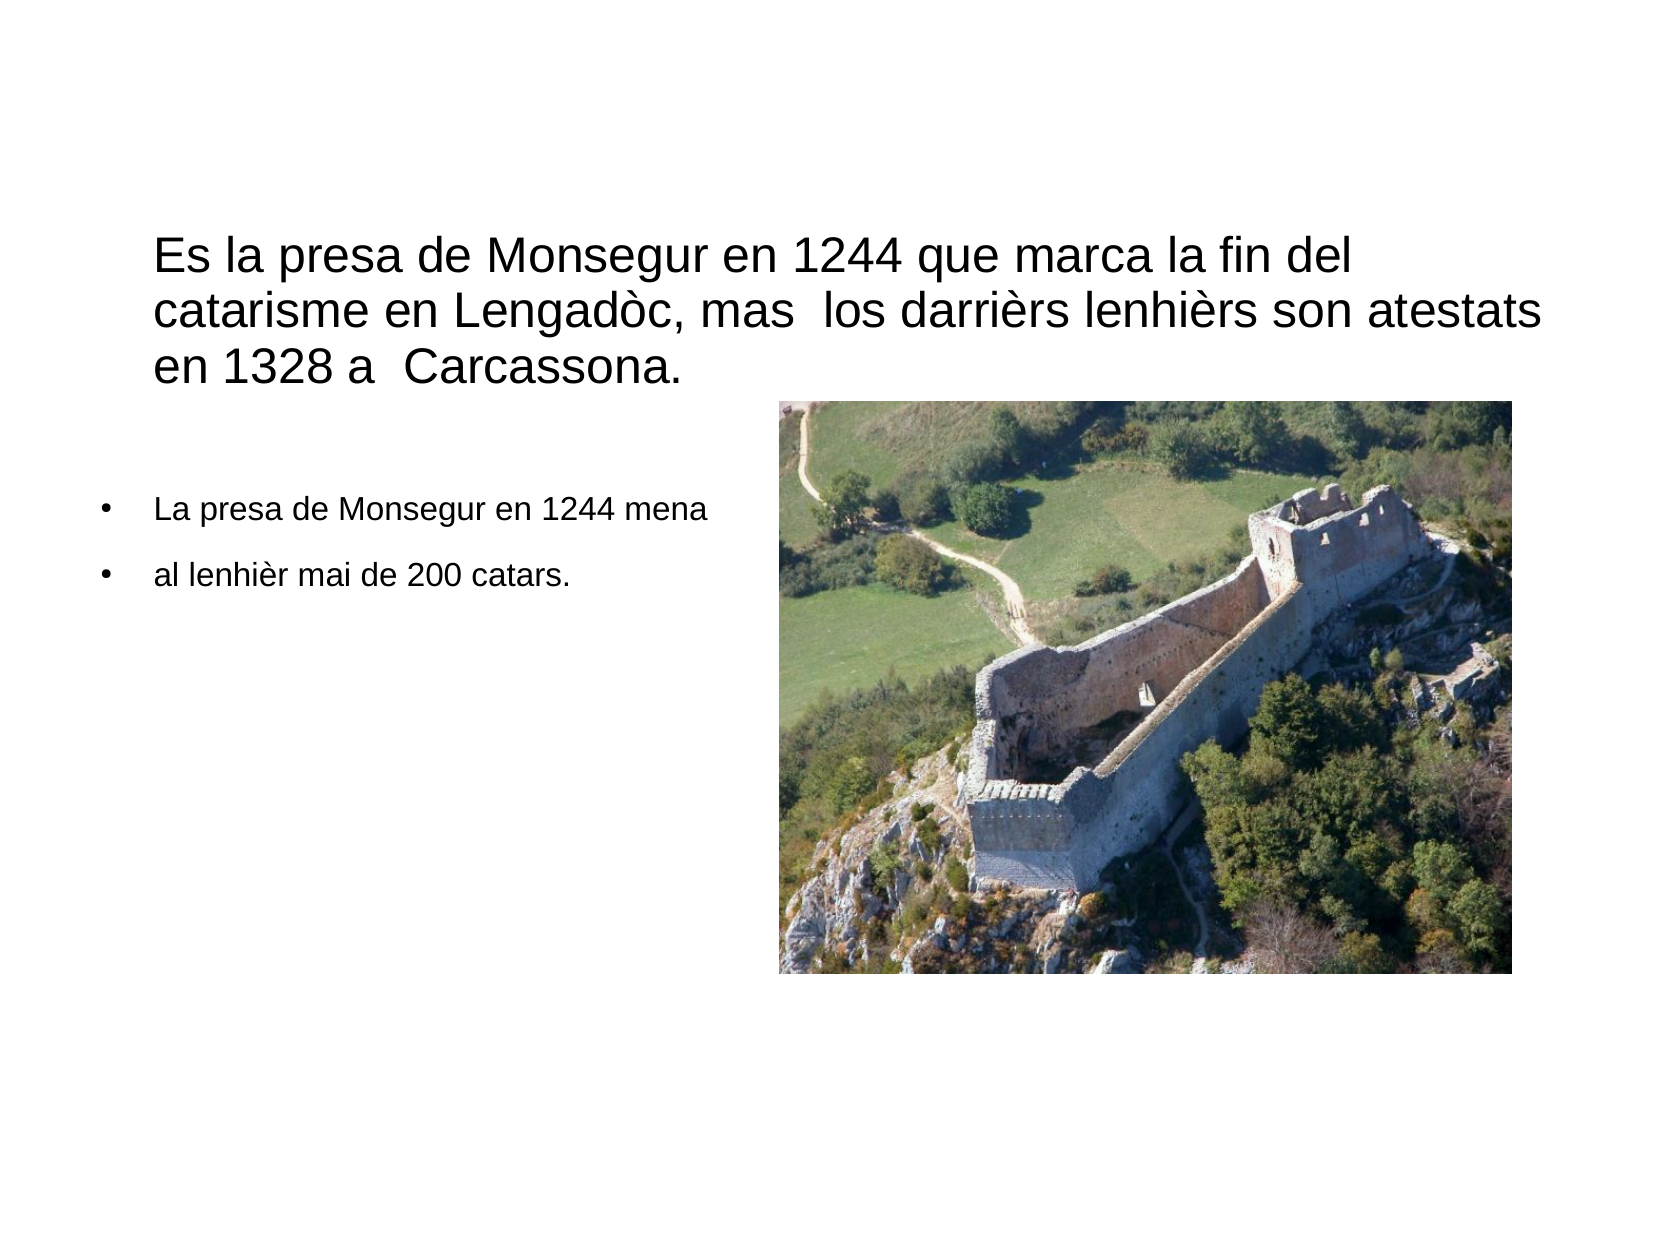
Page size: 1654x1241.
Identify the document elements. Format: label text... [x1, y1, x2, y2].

picture [779, 401, 1512, 974]
list Es la presa de Monsegur en 1244 que marca la fin del catarisme en Lengadòc, mas los darrièrs lenhièrs son atestats en 1328 a Carcassona. La presa de Monsegur en 1244 mena al lenhièr mai de 200 catars. [82, 141, 1571, 961]
